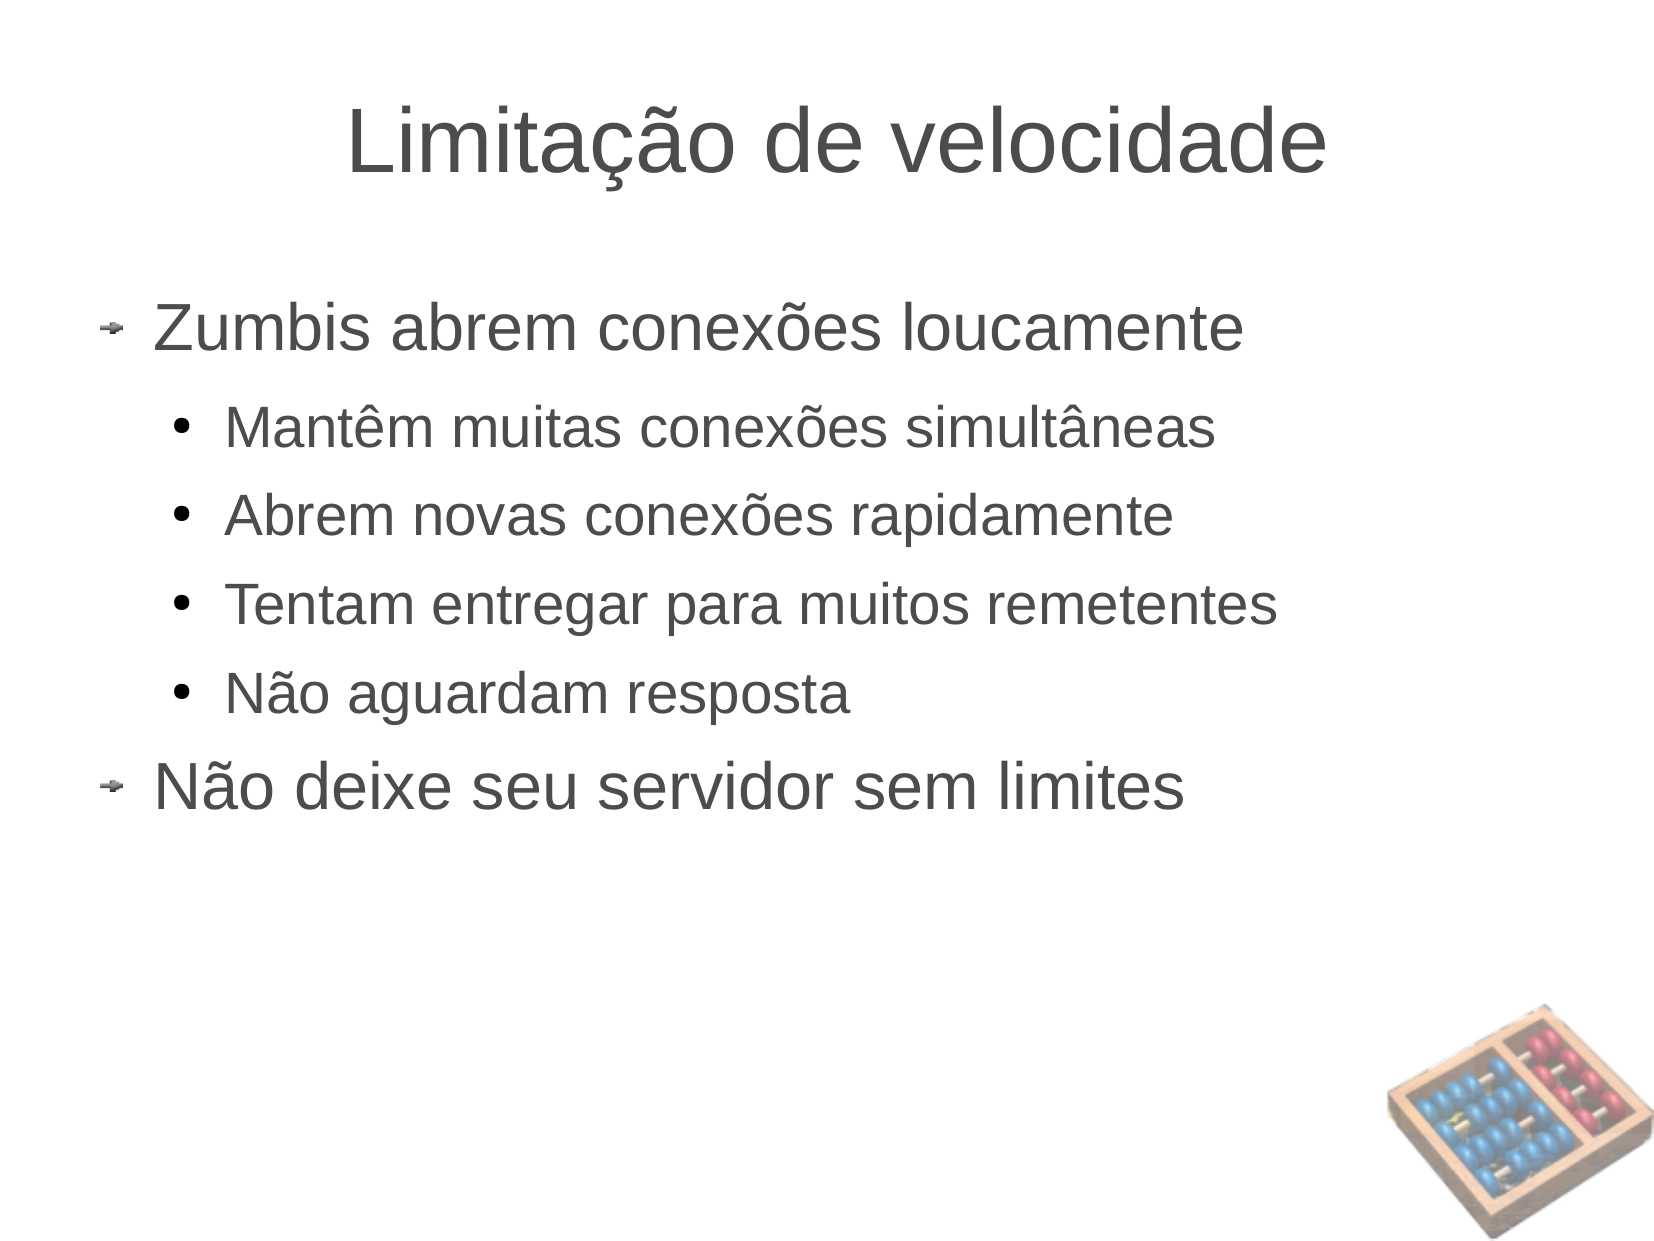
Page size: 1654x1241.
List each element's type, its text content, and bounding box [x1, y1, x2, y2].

list Zumbis abrem conexões loucamente Mantêm muitas conexões simultâneas Abrem novas conexões rapidamente Tentam entregar para muitos remetentes Não aguardam resposta Não deixe seu servidor sem limites [82, 290, 1571, 1109]
title Limitação de velocidade [75, 44, 1601, 238]
